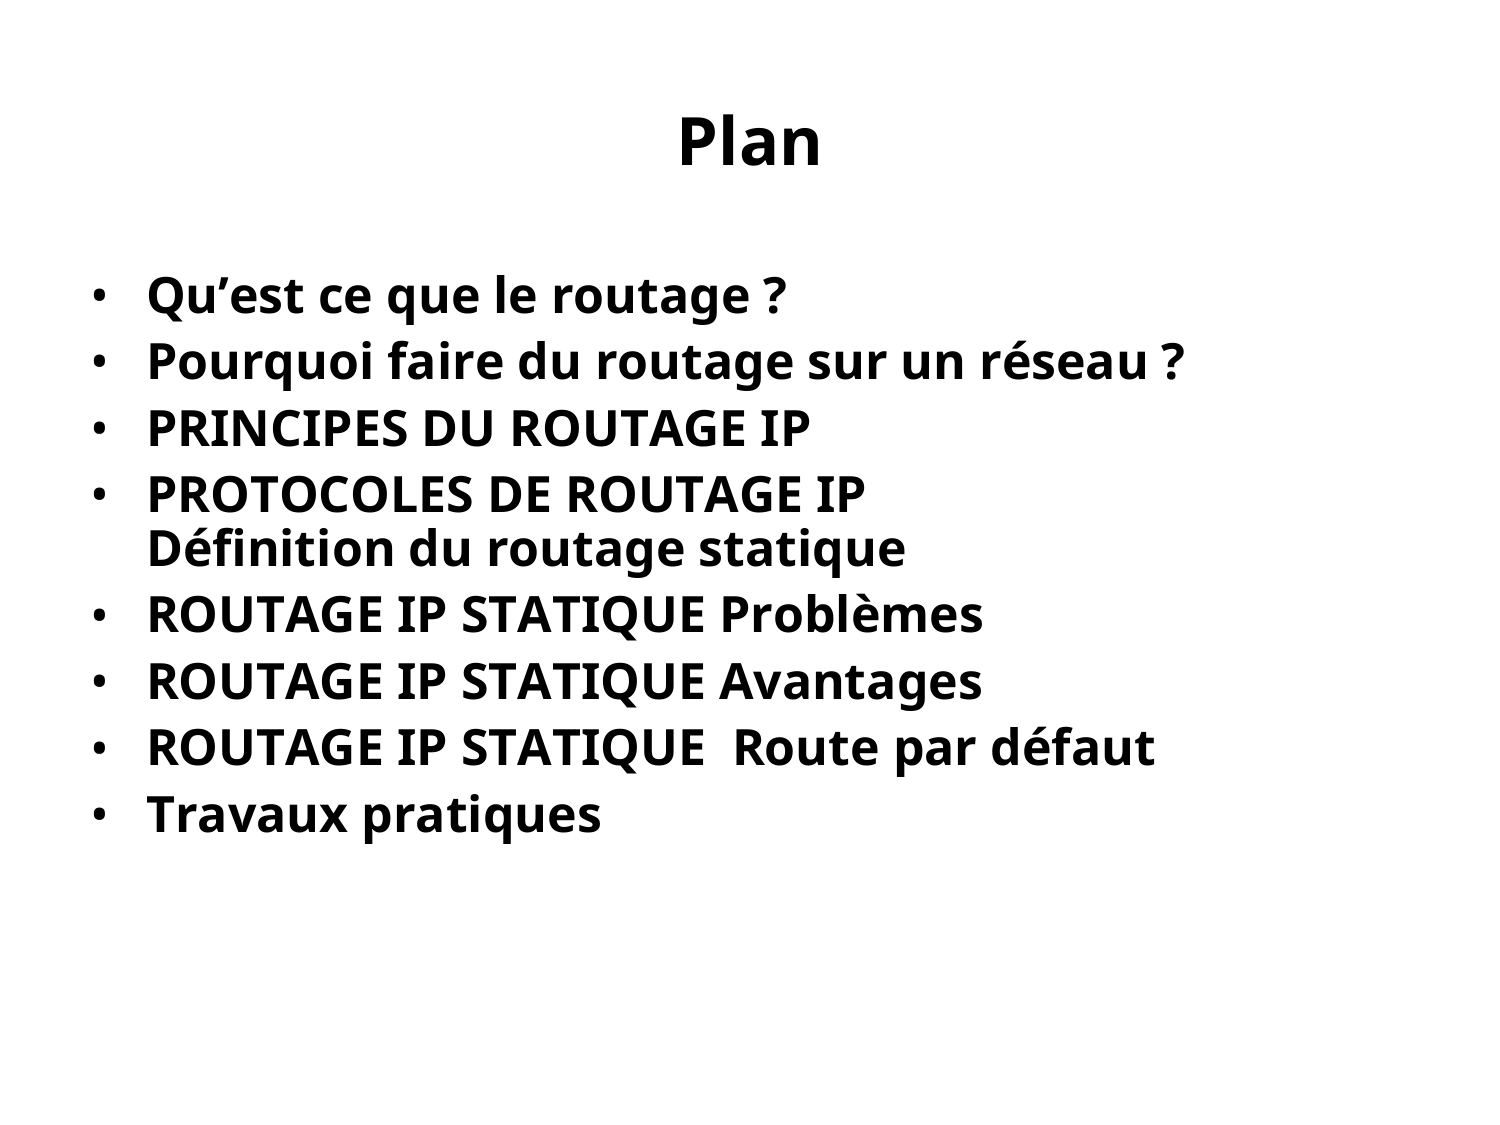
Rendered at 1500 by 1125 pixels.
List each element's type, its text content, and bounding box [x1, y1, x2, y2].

title Plan [75, 45, 1426, 233]
list Qu’est ce que le routage ? Pourquoi faire du routage sur un réseau ? PRINCIPES DU ROUTAGE IP PROTOCOLES DE ROUTAGE IP Définition du routage statique ROUTAGE IP STATIQUE Problèmes ROUTAGE IP STATIQUE Avantages ROUTAGE IP STATIQUE Route par défaut Travaux pratiques [75, 262, 1426, 863]
